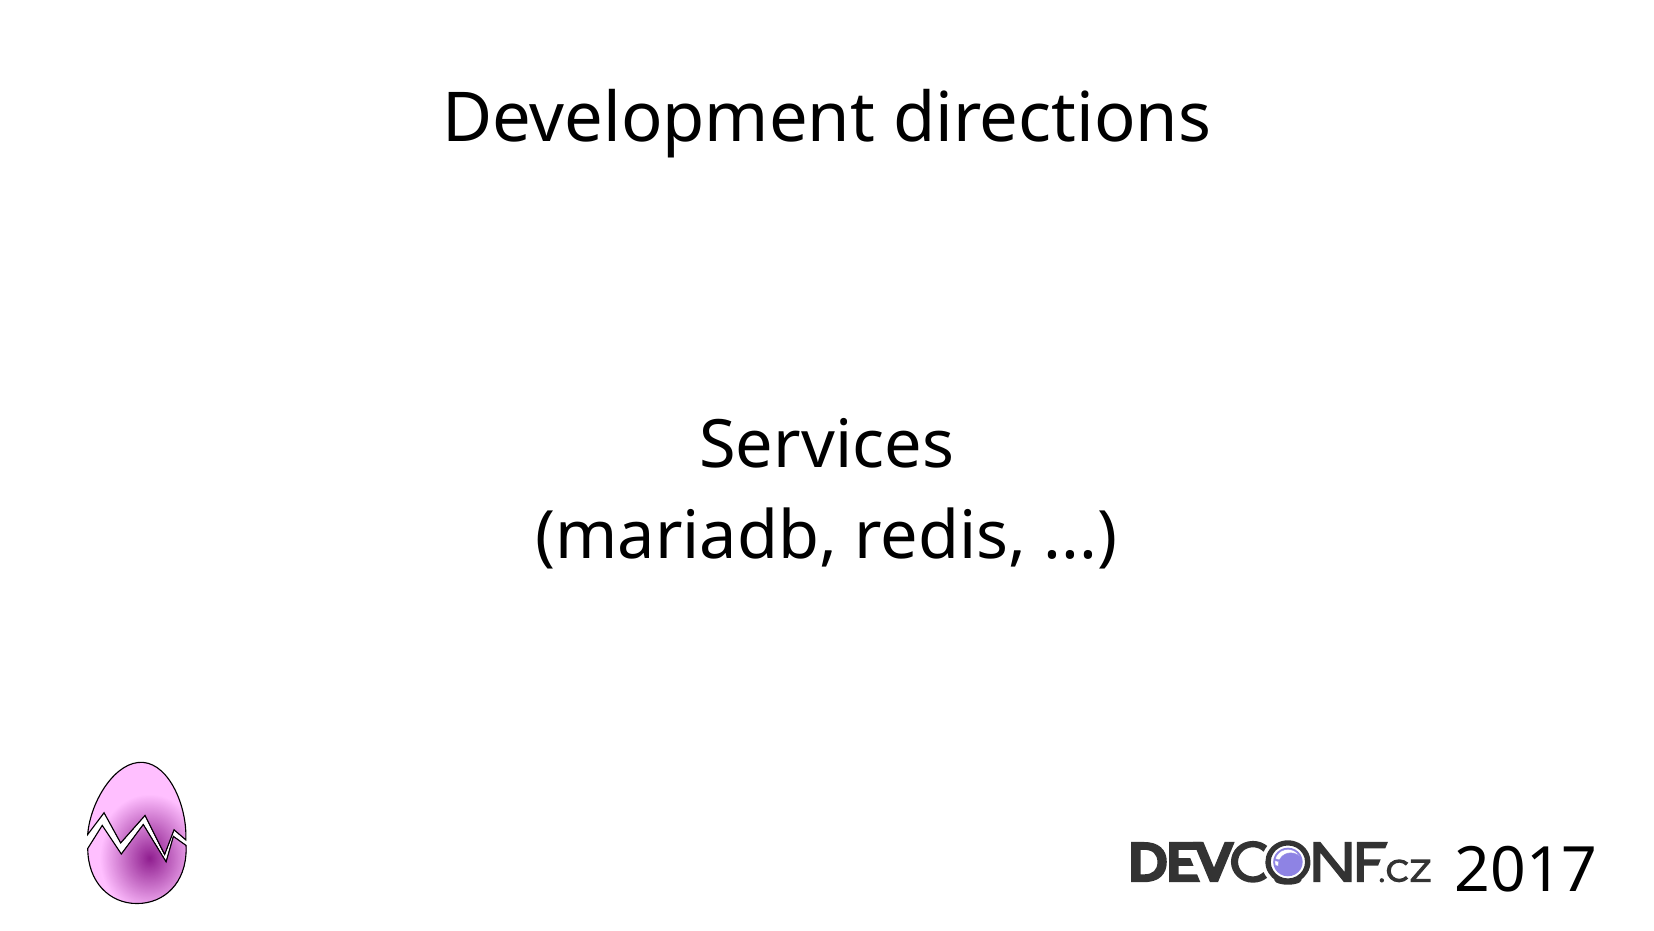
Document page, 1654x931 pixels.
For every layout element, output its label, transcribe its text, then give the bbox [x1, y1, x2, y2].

subtitle Services (mariadb, redis, ...) [82, 217, 1571, 758]
title Development directions [82, 37, 1571, 193]
